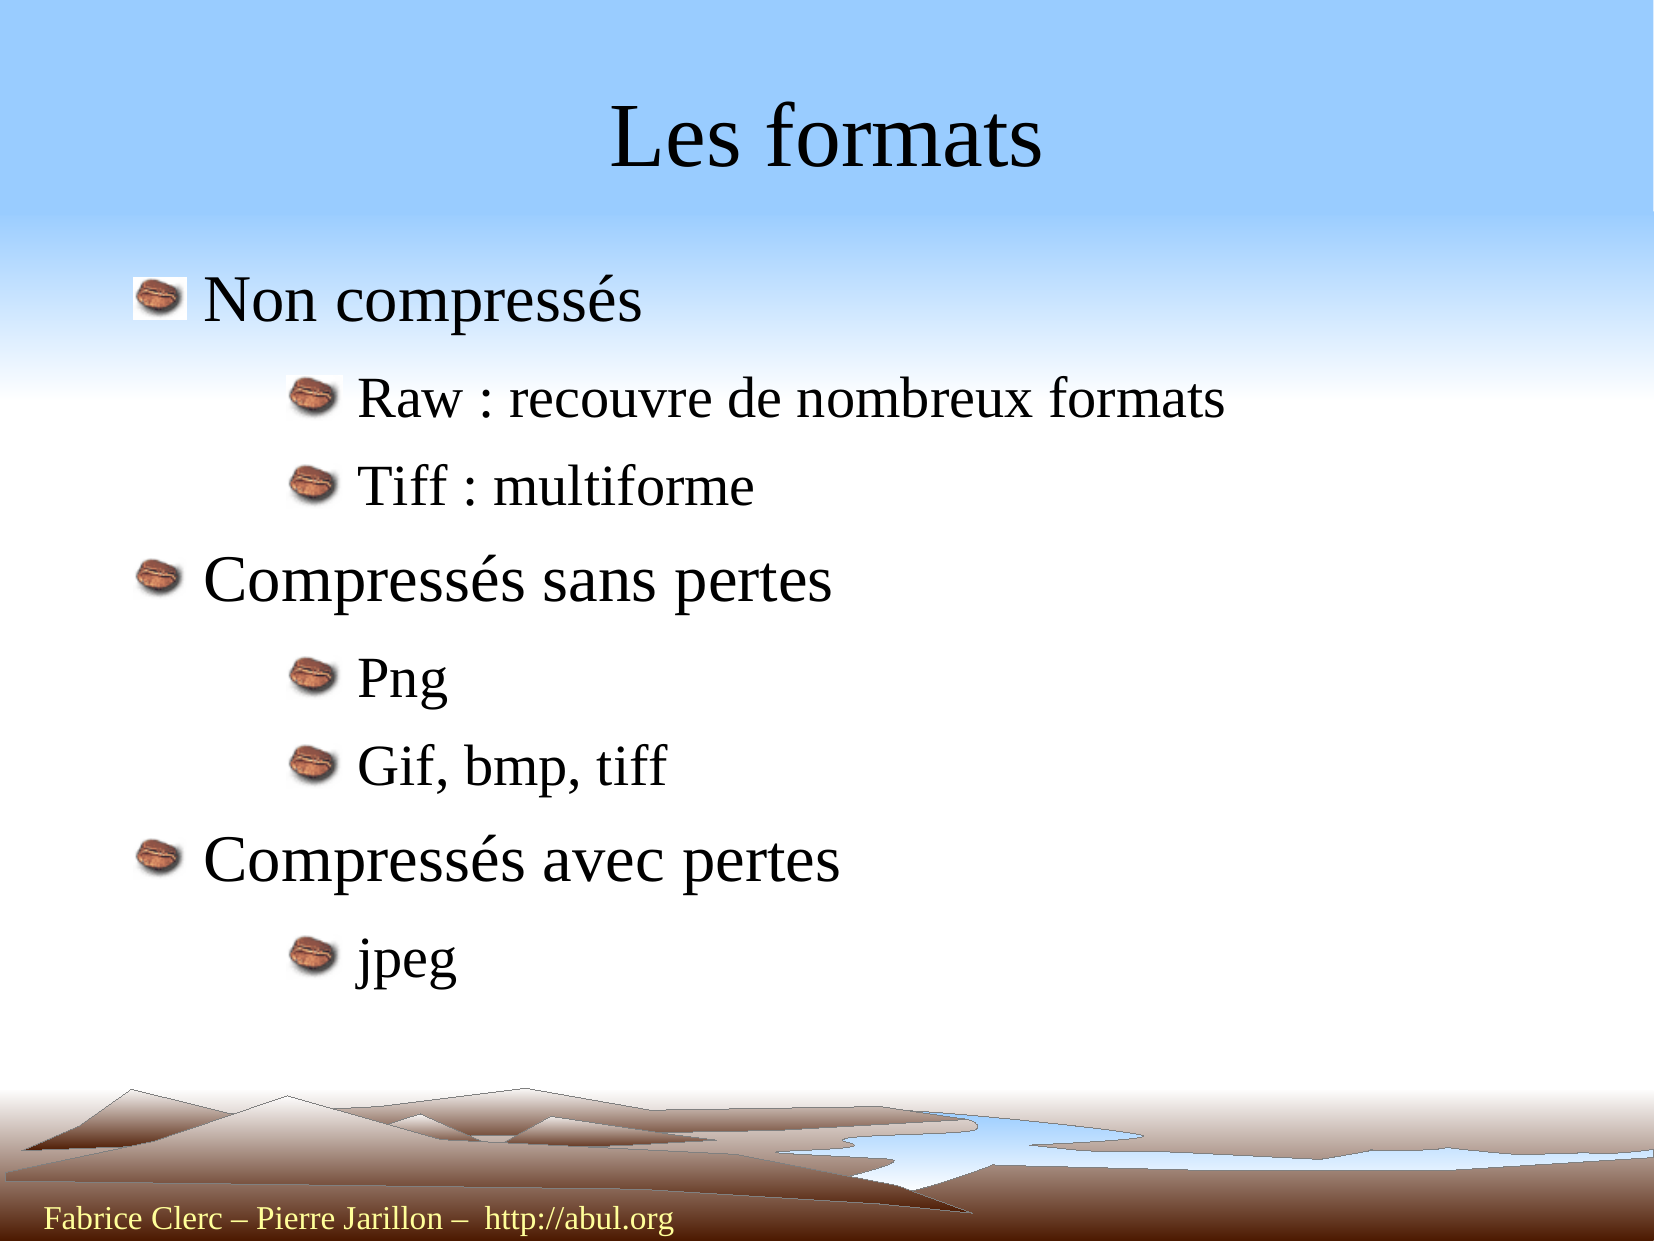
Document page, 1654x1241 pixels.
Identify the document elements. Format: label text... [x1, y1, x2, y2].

title Les formats [121, 41, 1534, 229]
list Non compressés Raw : recouvre de nombreux formats Tiff : multiforme Compressés sans pertes Png Gif, bmp, tiff Compressés avec pertes jpeg [121, 261, 1534, 1101]
